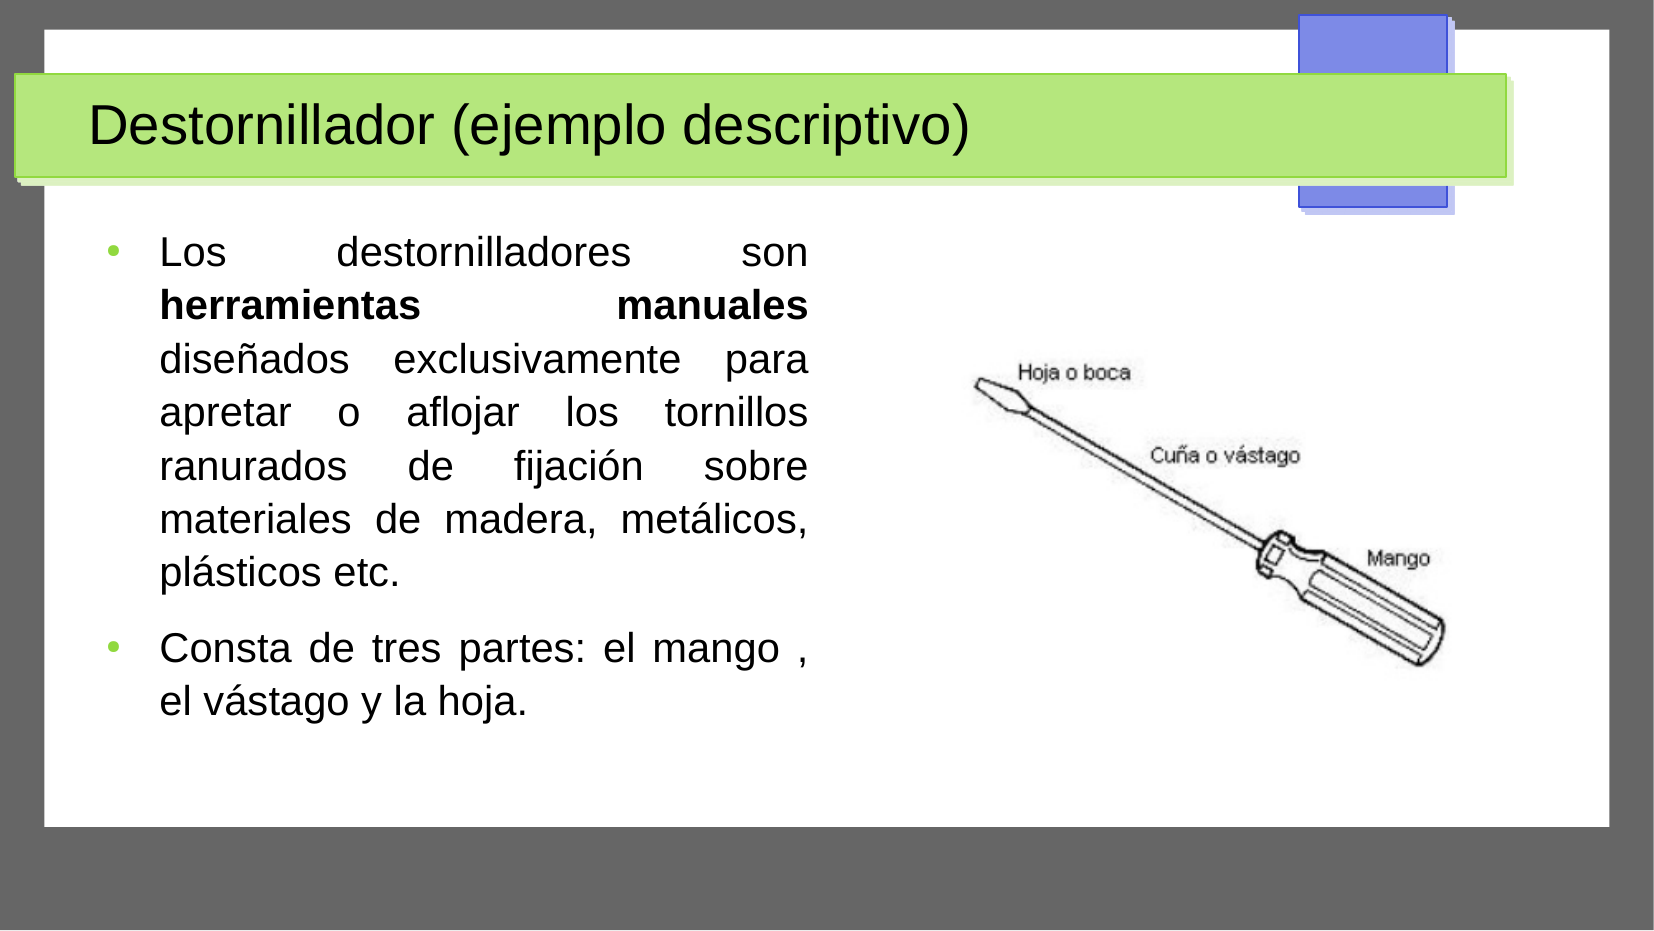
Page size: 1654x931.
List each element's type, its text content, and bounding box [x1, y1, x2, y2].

list Los destornilladores son herramientas manuales diseñados exclusivamente para apretar o aflojar los tornillos ranurados de fijación sobre materiales de madera, metálicos, plásticos etc. Consta de tres partes: el mango , el vástago y la hoja. [88, 221, 809, 813]
title Destornillador (ejemplo descriptivo) [88, 73, 1506, 178]
picture [949, 337, 1461, 697]
